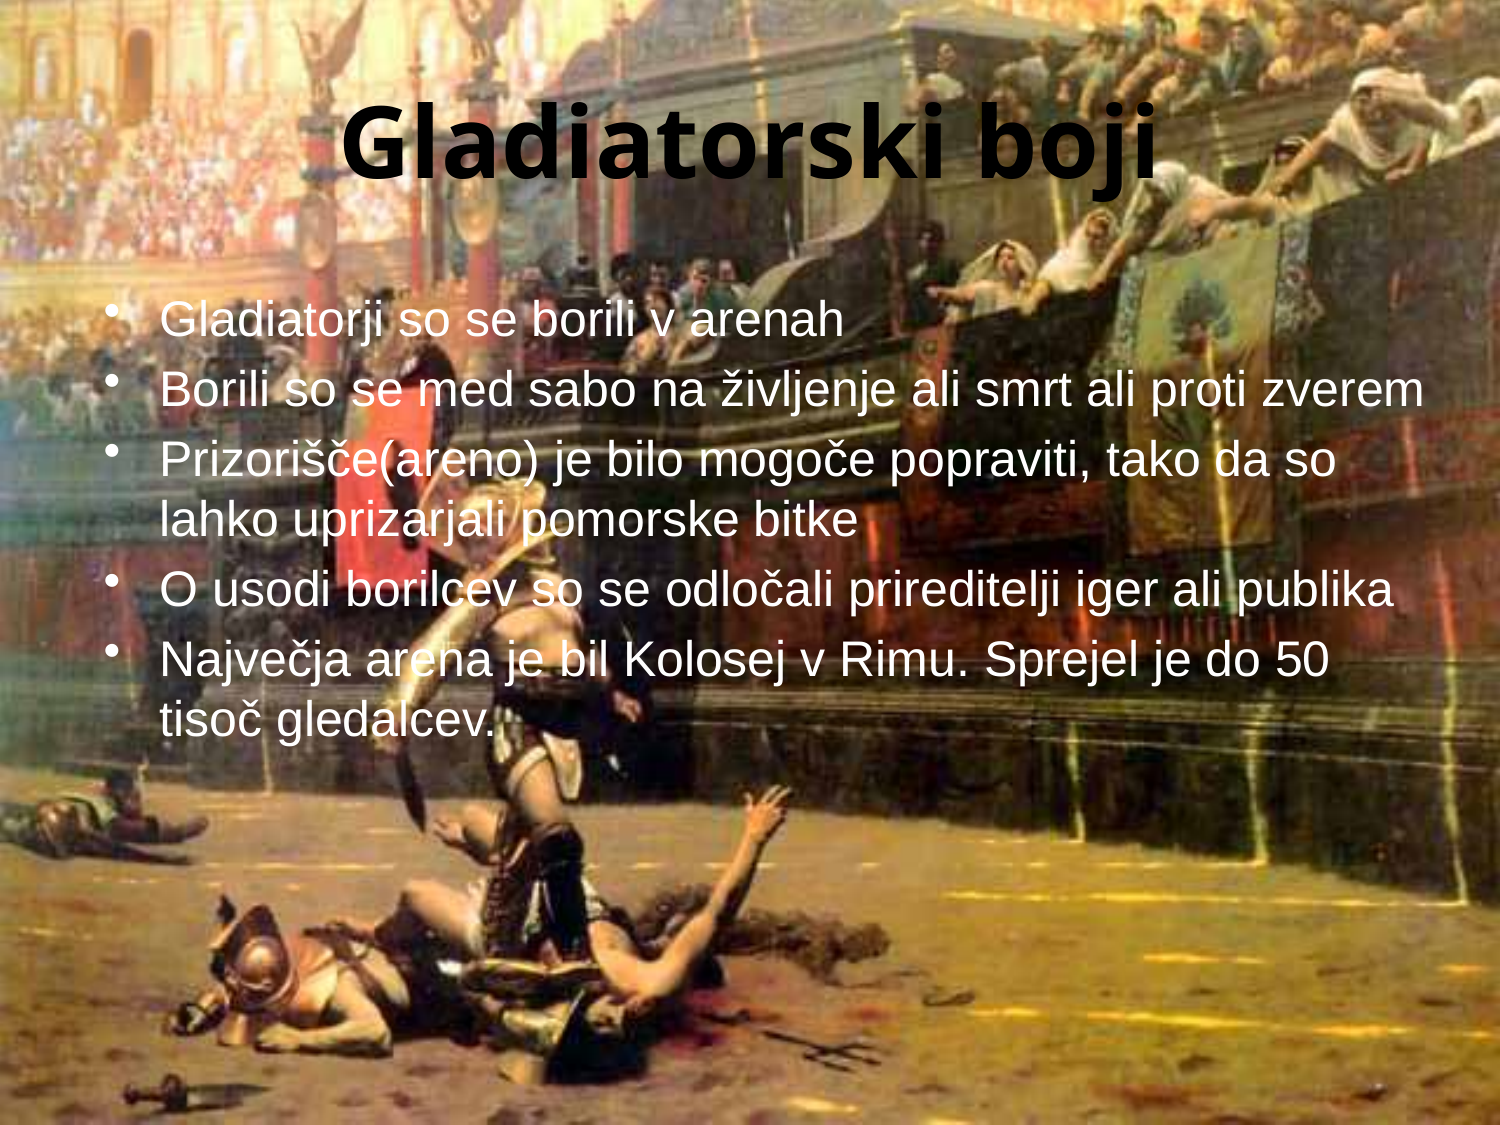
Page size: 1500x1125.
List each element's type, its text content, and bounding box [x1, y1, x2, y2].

picture [0, 0, 1500, 1125]
title Gladiatorski boji [75, 45, 1425, 233]
list Gladiatorji so se borili v arenah Borili so se med sabo na življenje ali smrt ali proti zverem Prizorišče(areno) je bilo mogoče popraviti, tako da so lahko uprizarjali pomorske bitke O usodi borilcev so se odločali prireditelji iger ali publika Največja arena je bil Kolosej v Rimu. Sprejel je do 50 tisoč gledalcev. [88, 278, 1461, 1022]
